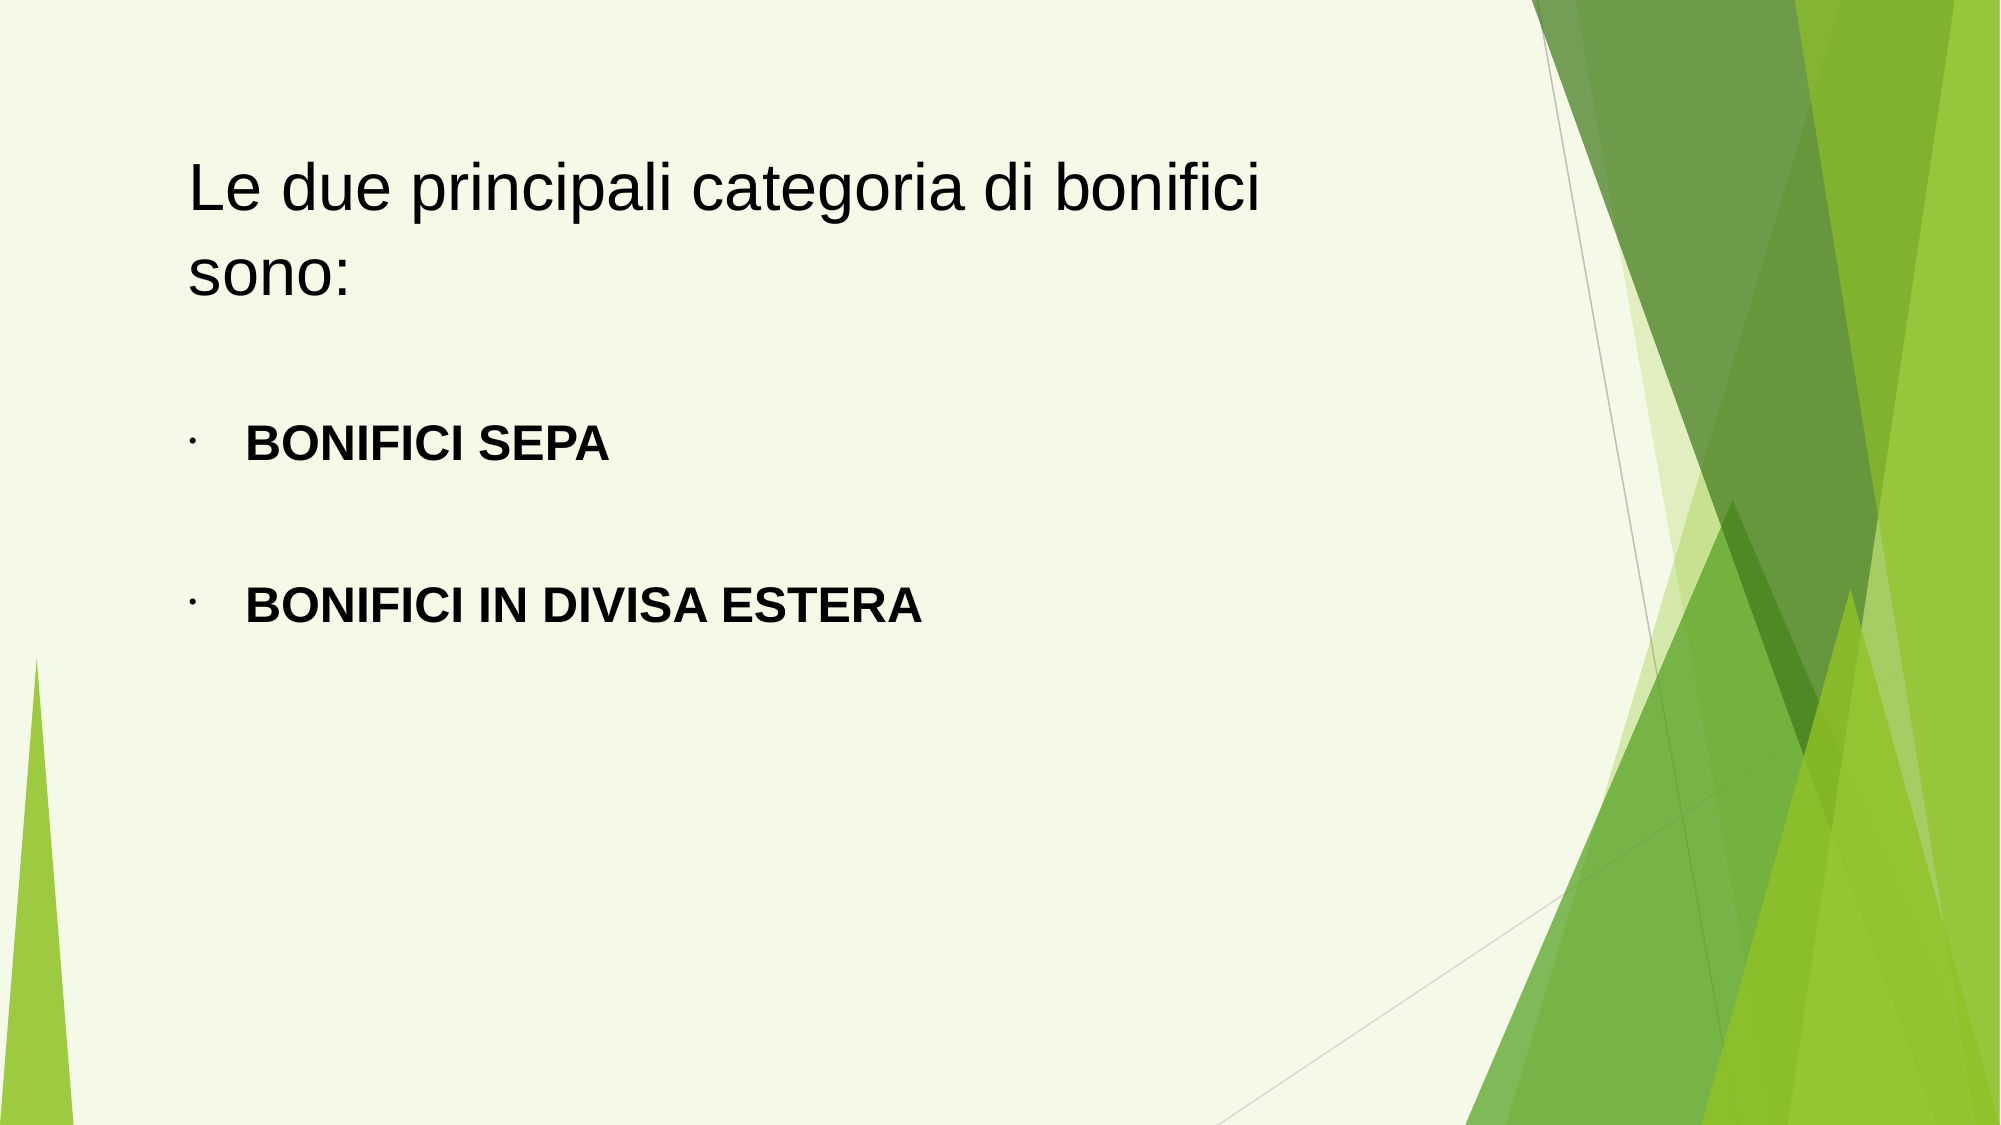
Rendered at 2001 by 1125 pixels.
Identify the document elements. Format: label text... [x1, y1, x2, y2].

text_box Le due principali categoria di bonifici sono: BONIFICI SEPA BONIFICI IN DIVISA ESTERA [24, 130, 1449, 640]
